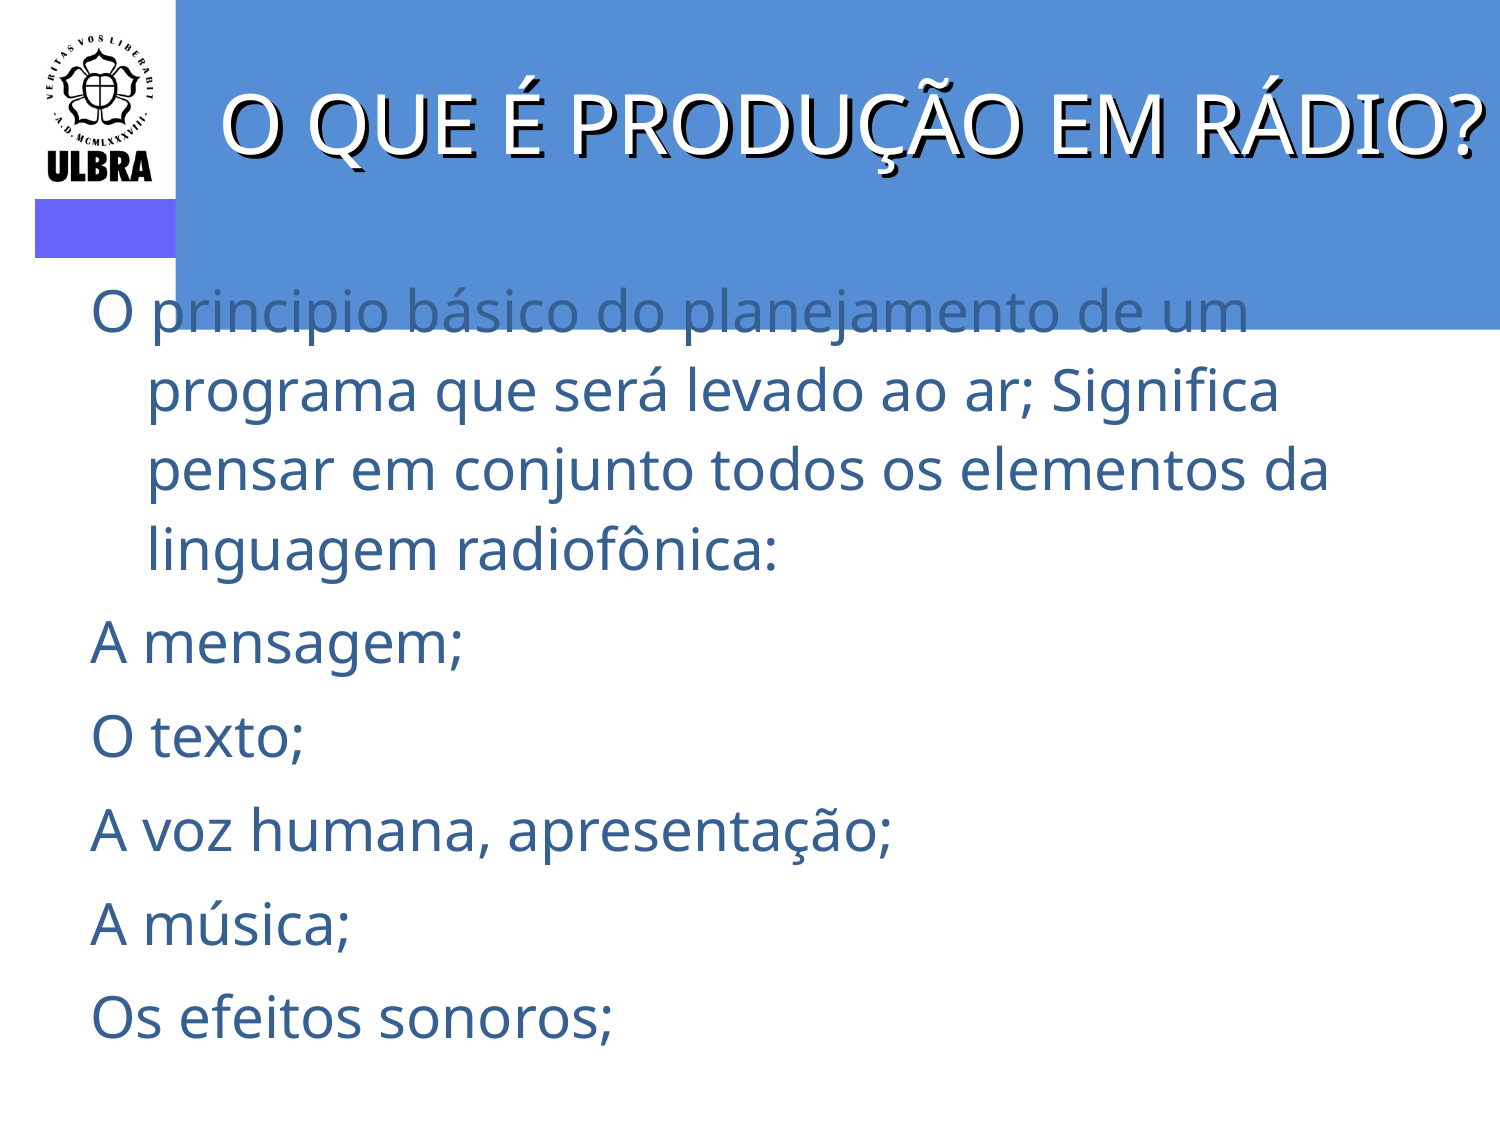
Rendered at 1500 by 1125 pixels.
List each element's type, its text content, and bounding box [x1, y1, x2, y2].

list O principio básico do planejamento de um programa que será levado ao ar; Significa pensar em conjunto todos os elementos da linguagem radiofônica: A mensagem; O texto; A voz humana, apresentação; A música; Os efeitos sonoros; [75, 262, 1426, 1067]
picture [46, 35, 153, 182]
title O QUE É PRODUÇÃO EM RÁDIO? [175, 0, 1500, 330]
